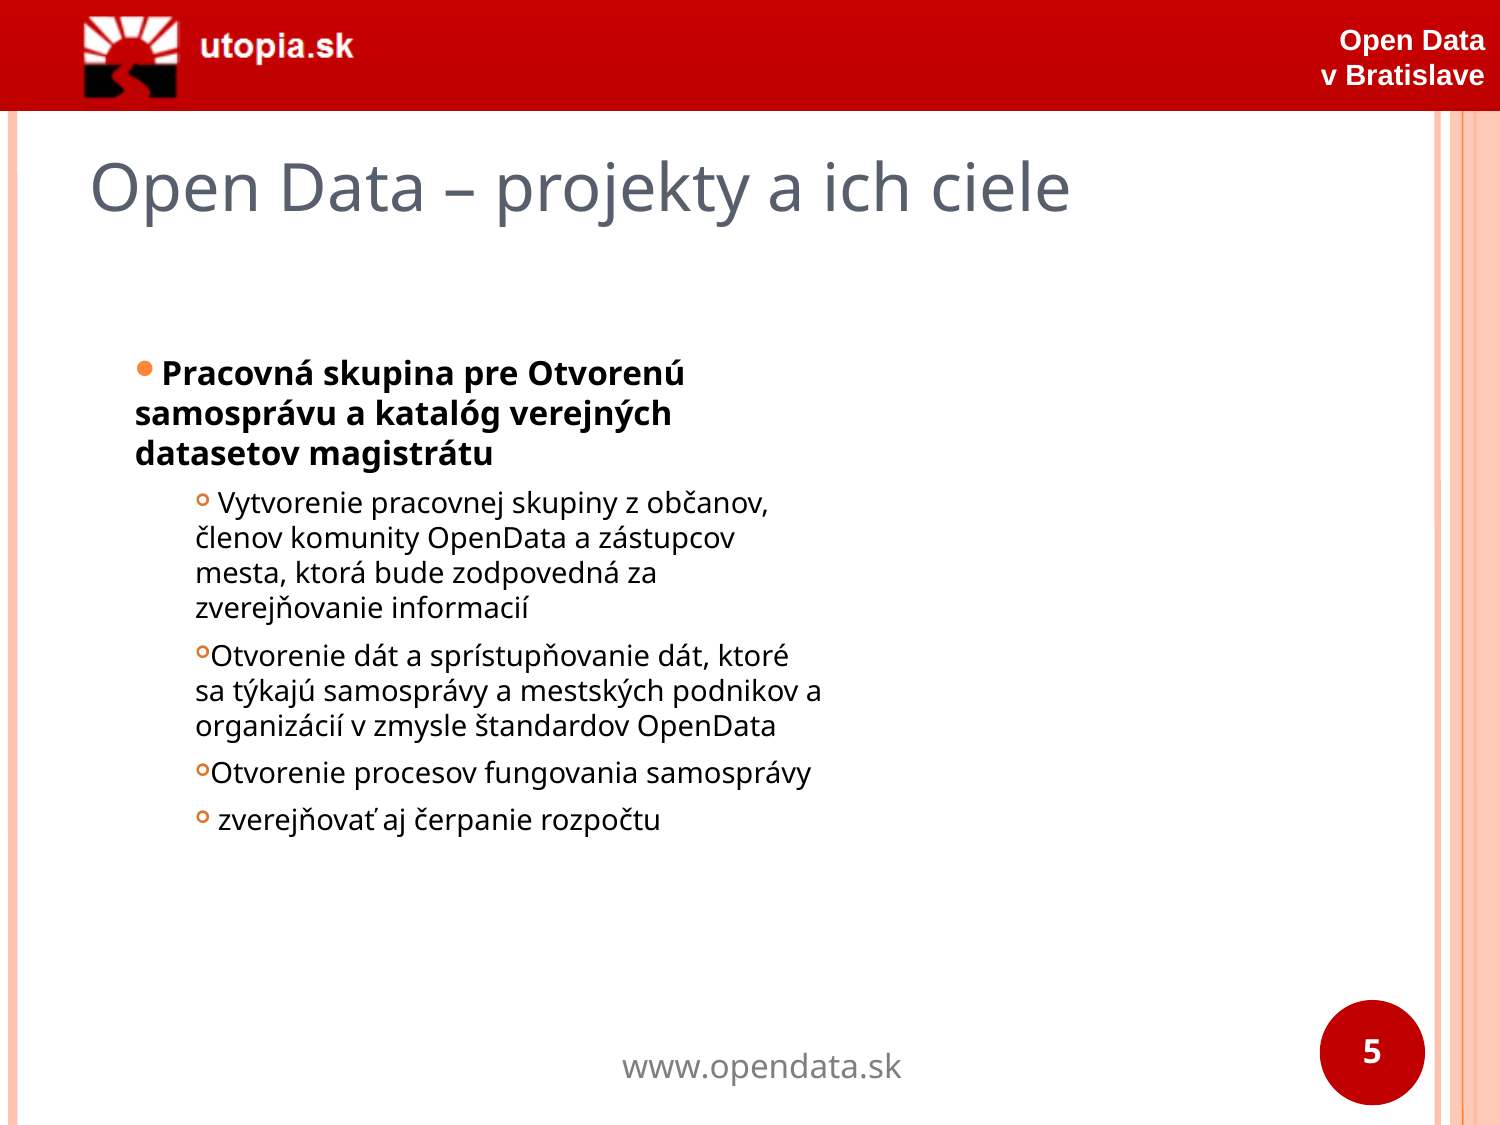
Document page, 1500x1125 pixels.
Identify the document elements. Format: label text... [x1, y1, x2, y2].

picture [1401, 37, 1407, 45]
title Open Data – projekty a ich ciele [74, 45, 1479, 233]
picture [1344, 33, 1356, 45]
subtitle Pracovná skupina pre Otvorenú samosprávu a katalóg verejných datasetov magistrátu Vytvorenie pracovnej skupiny z občanov, členov komunity OpenData a zástupcov mesta, ktorá bude zodpovedná za zverejňovanie informacií Otvorenie dát a sprístupňovanie dát, ktoré sa týkajú samosprávy a mestských podnikov a organizácií v zmysle štandardov OpenData Otvorenie procesov fungovania samosprávy zverejňovať aj čerpanie rozpočtu [74, 262, 827, 1084]
picture [1427, 33, 1437, 45]
picture [0, 0, 1500, 111]
picture [1368, 37, 1374, 45]
